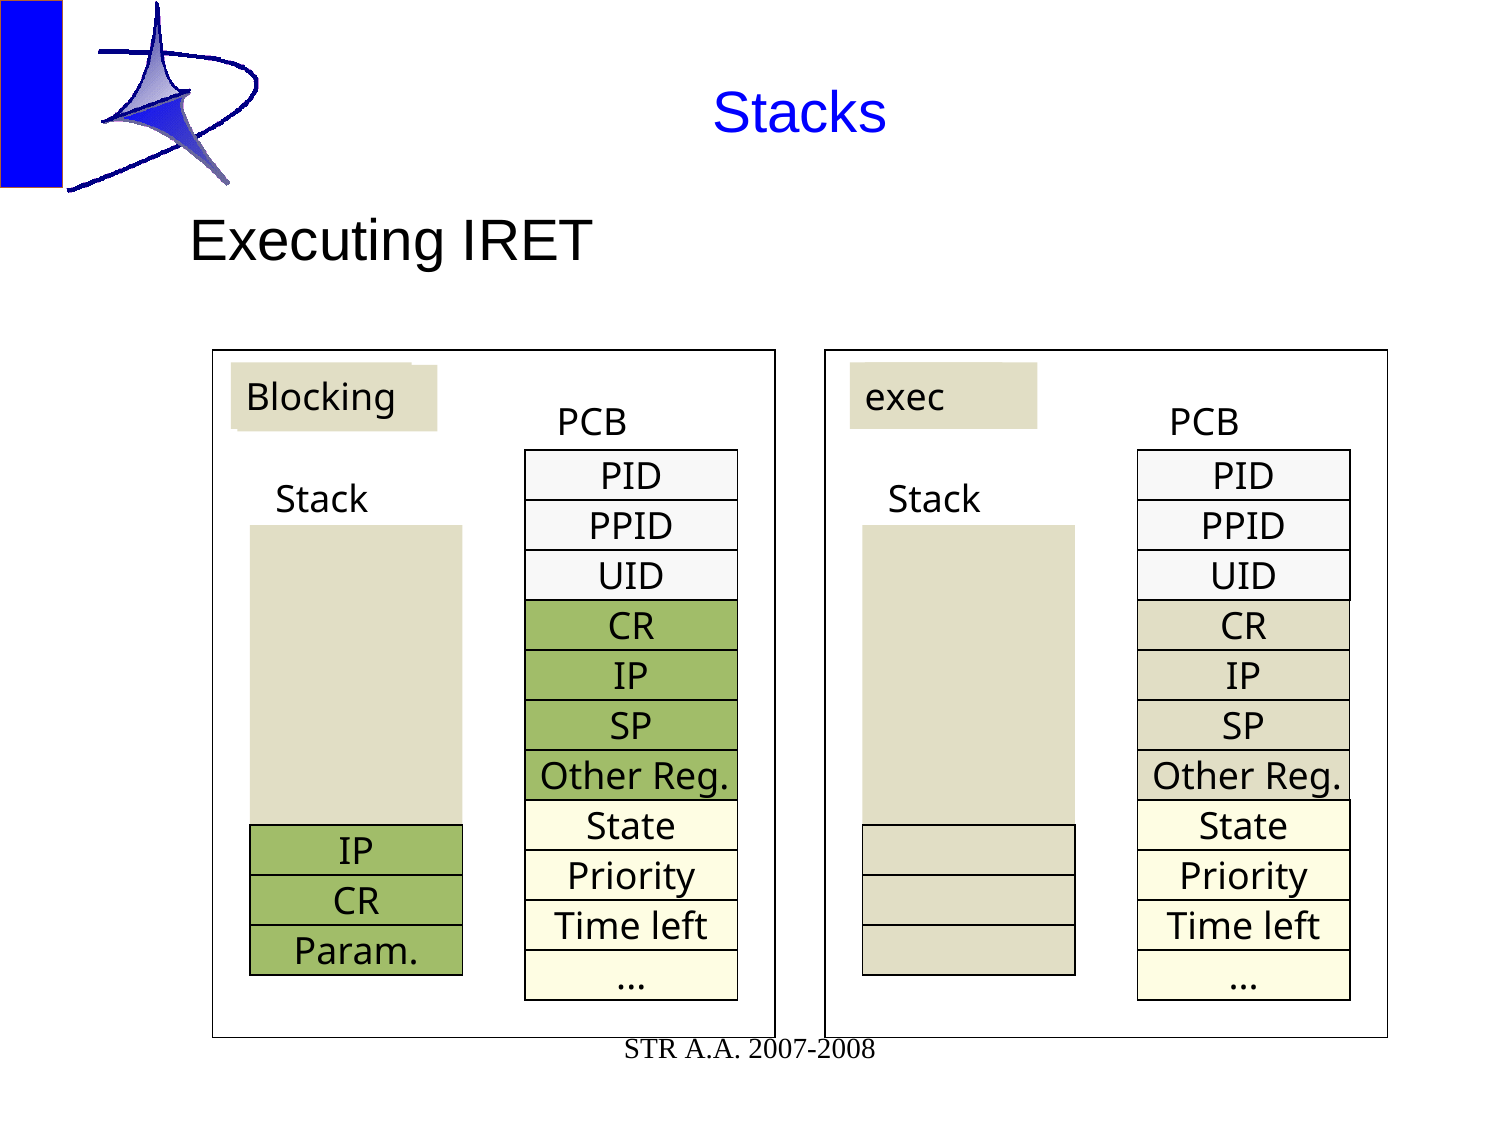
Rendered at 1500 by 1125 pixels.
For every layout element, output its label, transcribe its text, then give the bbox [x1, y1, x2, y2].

text_box ... [524, 950, 738, 1000]
text_box SP [524, 699, 738, 749]
text_box UID [524, 549, 738, 599]
text_box exec [237, 364, 438, 432]
text_box Param. [249, 925, 463, 975]
text_box SP [1137, 699, 1350, 749]
text_box UID [1137, 549, 1350, 599]
text_box IP [249, 824, 463, 875]
text_box Priority [524, 849, 738, 899]
text_box Time left [524, 899, 738, 950]
text_box PCB [1154, 387, 1255, 454]
list Executing IRET [174, 200, 1425, 326]
text_box [862, 525, 1075, 976]
text_box [249, 525, 463, 824]
text_box Other Reg. [1137, 749, 1350, 800]
text_box IP [524, 650, 738, 699]
text_box CR [249, 875, 463, 925]
text_box State [524, 800, 738, 849]
text_box Stack [873, 464, 996, 532]
title Stacks [174, 61, 1425, 164]
text_box Other Reg. [524, 749, 738, 800]
text_box PPID [524, 500, 738, 549]
text_box CR [1137, 599, 1350, 650]
text_box State [1137, 800, 1350, 849]
text_box CR [524, 599, 738, 650]
text_box ... [1137, 950, 1350, 1000]
text_box PCB [541, 387, 643, 454]
text_box exec [849, 362, 1038, 429]
text_box PID [524, 449, 738, 500]
text_box PPID [1137, 500, 1350, 549]
text_box IP [1137, 650, 1350, 699]
text_box Blocking [230, 362, 412, 429]
text_box Stack [260, 464, 384, 532]
text_box Time left [1137, 899, 1350, 950]
text_box Priority [1137, 849, 1350, 899]
text_box PID [1137, 449, 1350, 500]
picture [62, 0, 263, 197]
